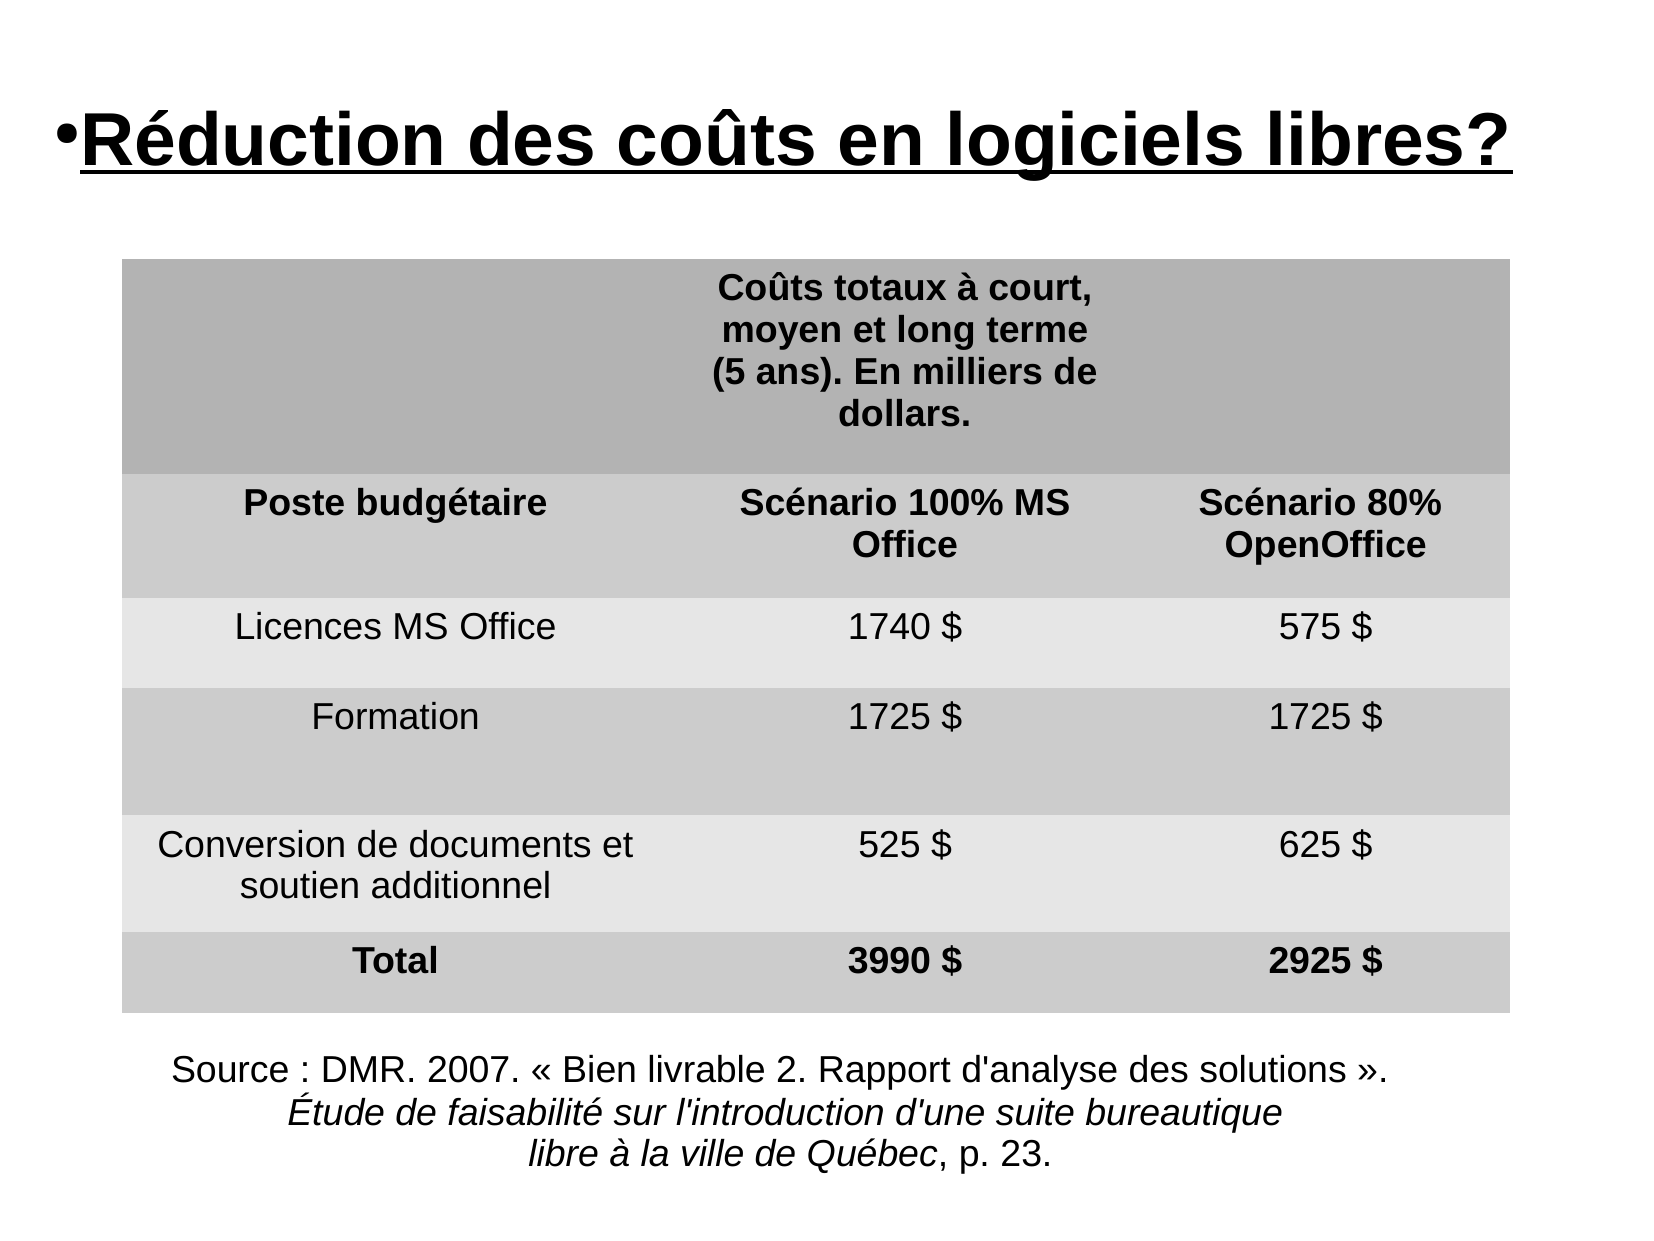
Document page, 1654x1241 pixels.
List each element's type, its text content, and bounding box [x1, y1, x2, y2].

table_cell 2925 $ [1141, 932, 1510, 1013]
table_cell Licences MS Office [122, 598, 669, 688]
table_cell 575 $ [1141, 598, 1510, 688]
table_header [122, 259, 669, 474]
table_cell Scénario 100% MS Office [669, 474, 1141, 598]
table_cell 1740 $ [669, 598, 1141, 688]
title Réduction des coûts en logiciels libres? [39, 28, 1654, 244]
table_cell Poste budgétaire [122, 474, 669, 598]
table_cell Formation [122, 688, 669, 815]
table_cell Scénario 80% OpenOffice [1141, 474, 1510, 598]
table_cell Conversion de documents et soutien additionnel [122, 815, 669, 932]
table_cell 1725 $ [669, 688, 1141, 815]
table_cell 3990 $ [669, 932, 1141, 1013]
table_cell 525 $ [669, 815, 1141, 932]
table_header [1141, 259, 1510, 474]
table_cell 625 $ [1141, 815, 1510, 932]
table_header Coûts totaux à court, moyen et long terme (5 ans). En milliers de dollars. [669, 259, 1141, 474]
text_box Source : DMR. 2007. « Bien livrable 2. Rapport d'analyse des solutions ». Étude de faisabilité sur l'introduction d'une suite bureautique libre à la ville de Québec, p. 23. [156, 1041, 1544, 1197]
table_cell Total [122, 932, 669, 1013]
table_cell 1725 $ [1141, 688, 1510, 815]
